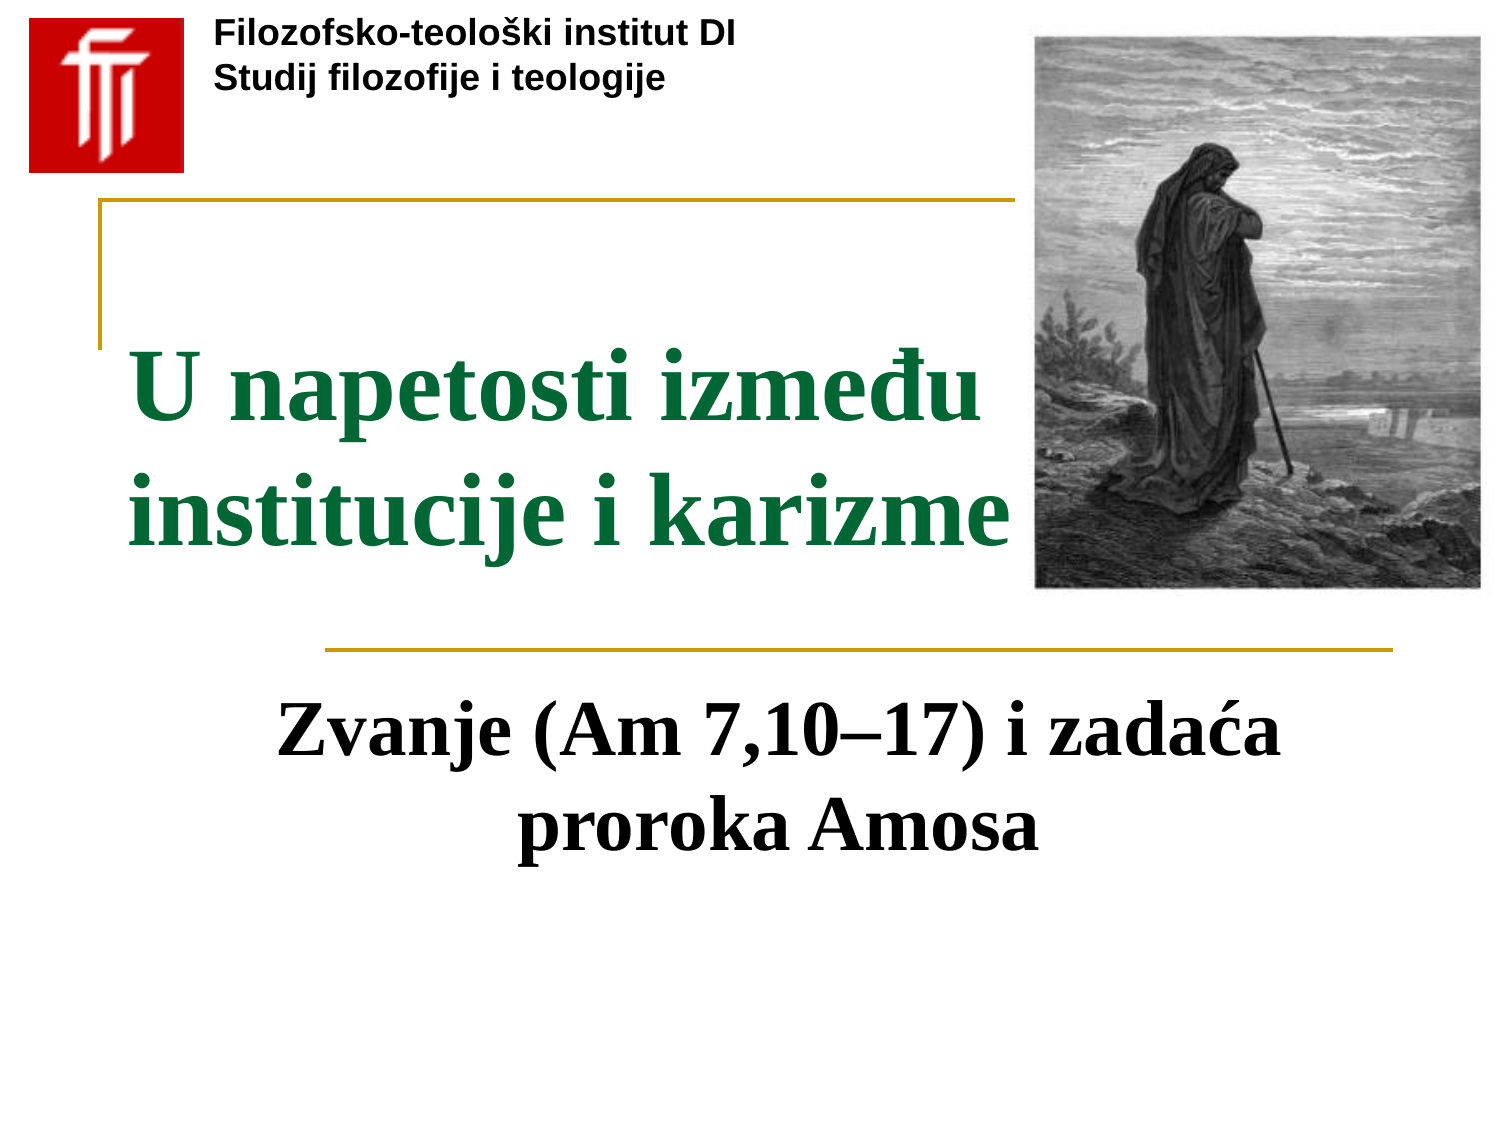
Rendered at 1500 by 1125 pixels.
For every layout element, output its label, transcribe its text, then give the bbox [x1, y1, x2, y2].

picture [1015, 0, 1500, 646]
title U napetosti između institucije i karizme [112, 290, 1015, 591]
picture [29, 18, 184, 173]
text_box Filozofsko-teološki institut DI Studij filozofije i teologije [198, 0, 963, 106]
subtitle Zvanje (Am 7,10–17) i zadaća proroka Amosa [253, 668, 1304, 1035]
